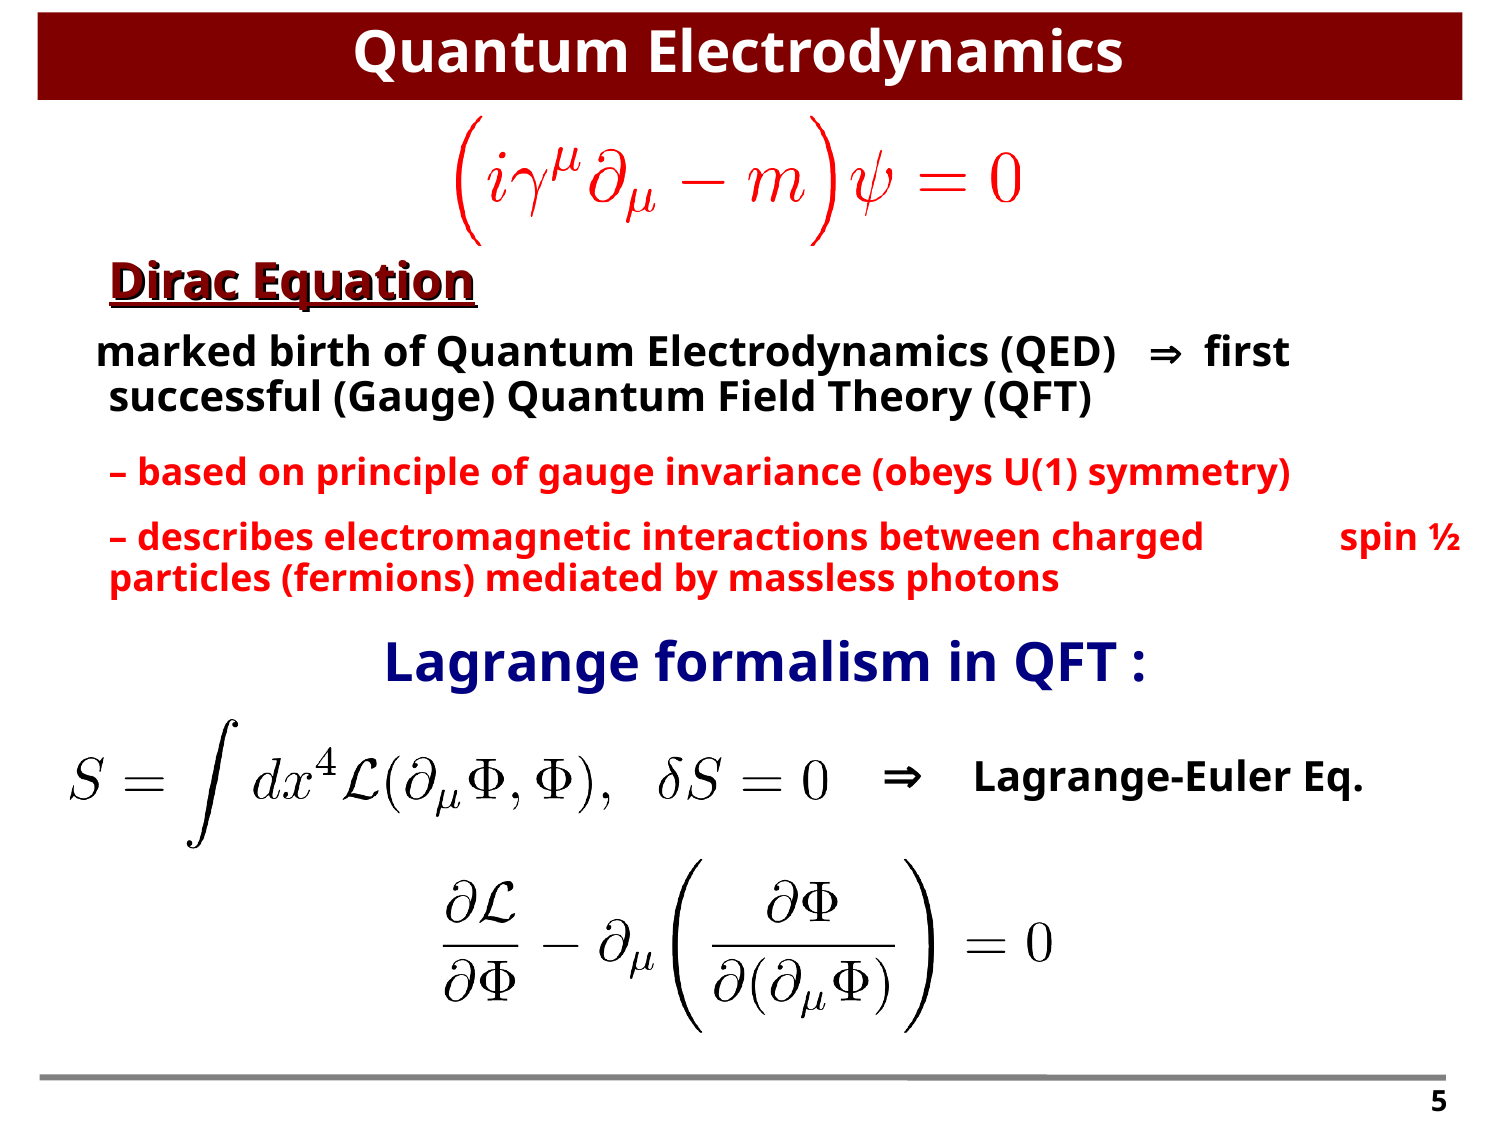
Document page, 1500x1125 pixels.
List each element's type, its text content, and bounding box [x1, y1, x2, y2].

text_box Þ Lagrange-Euler Eq. [867, 734, 1471, 809]
title Quantum Electrodynamics [132, 12, 1345, 96]
text_box Lagrange formalism in QFT : [189, 620, 1330, 700]
picture [442, 858, 1052, 1033]
picture [455, 115, 1021, 246]
list Dirac Equation marked birth of Quantum Electrodynamics (QED) Þ first successful (Gauge) Quantum Field Theory (QFT) – based on principle of gauge invariance (obeys U(1) symmetry) – describes electromagnetic interactions between charged spin ½ particles (fermions) mediated by massless photons [37, 247, 1486, 643]
picture [69, 718, 828, 849]
